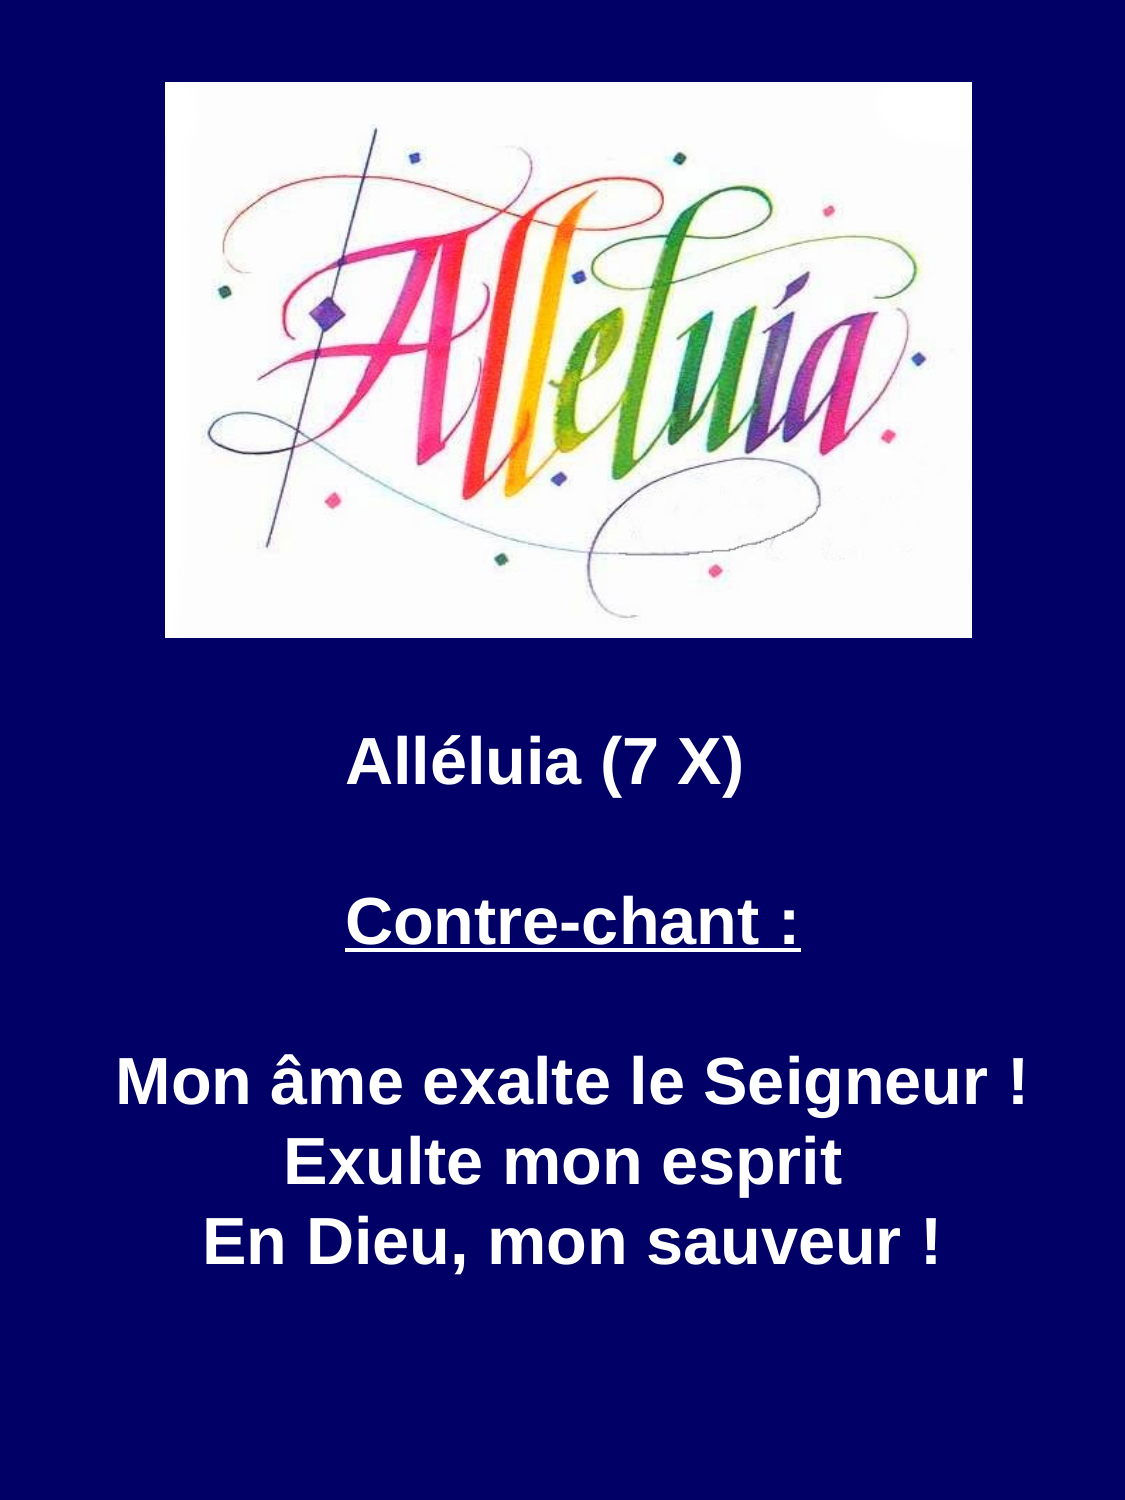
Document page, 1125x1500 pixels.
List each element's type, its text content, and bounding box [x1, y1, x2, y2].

text_box Alléluia, Magnificat Communauté du Chemin Neuf Alléluia (7 X) Contre-chant : Mon âme exalte le Seigneur ! Exulte mon esprit En Dieu, mon sauveur ! [70, 35, 1075, 1441]
picture [165, 82, 972, 638]
